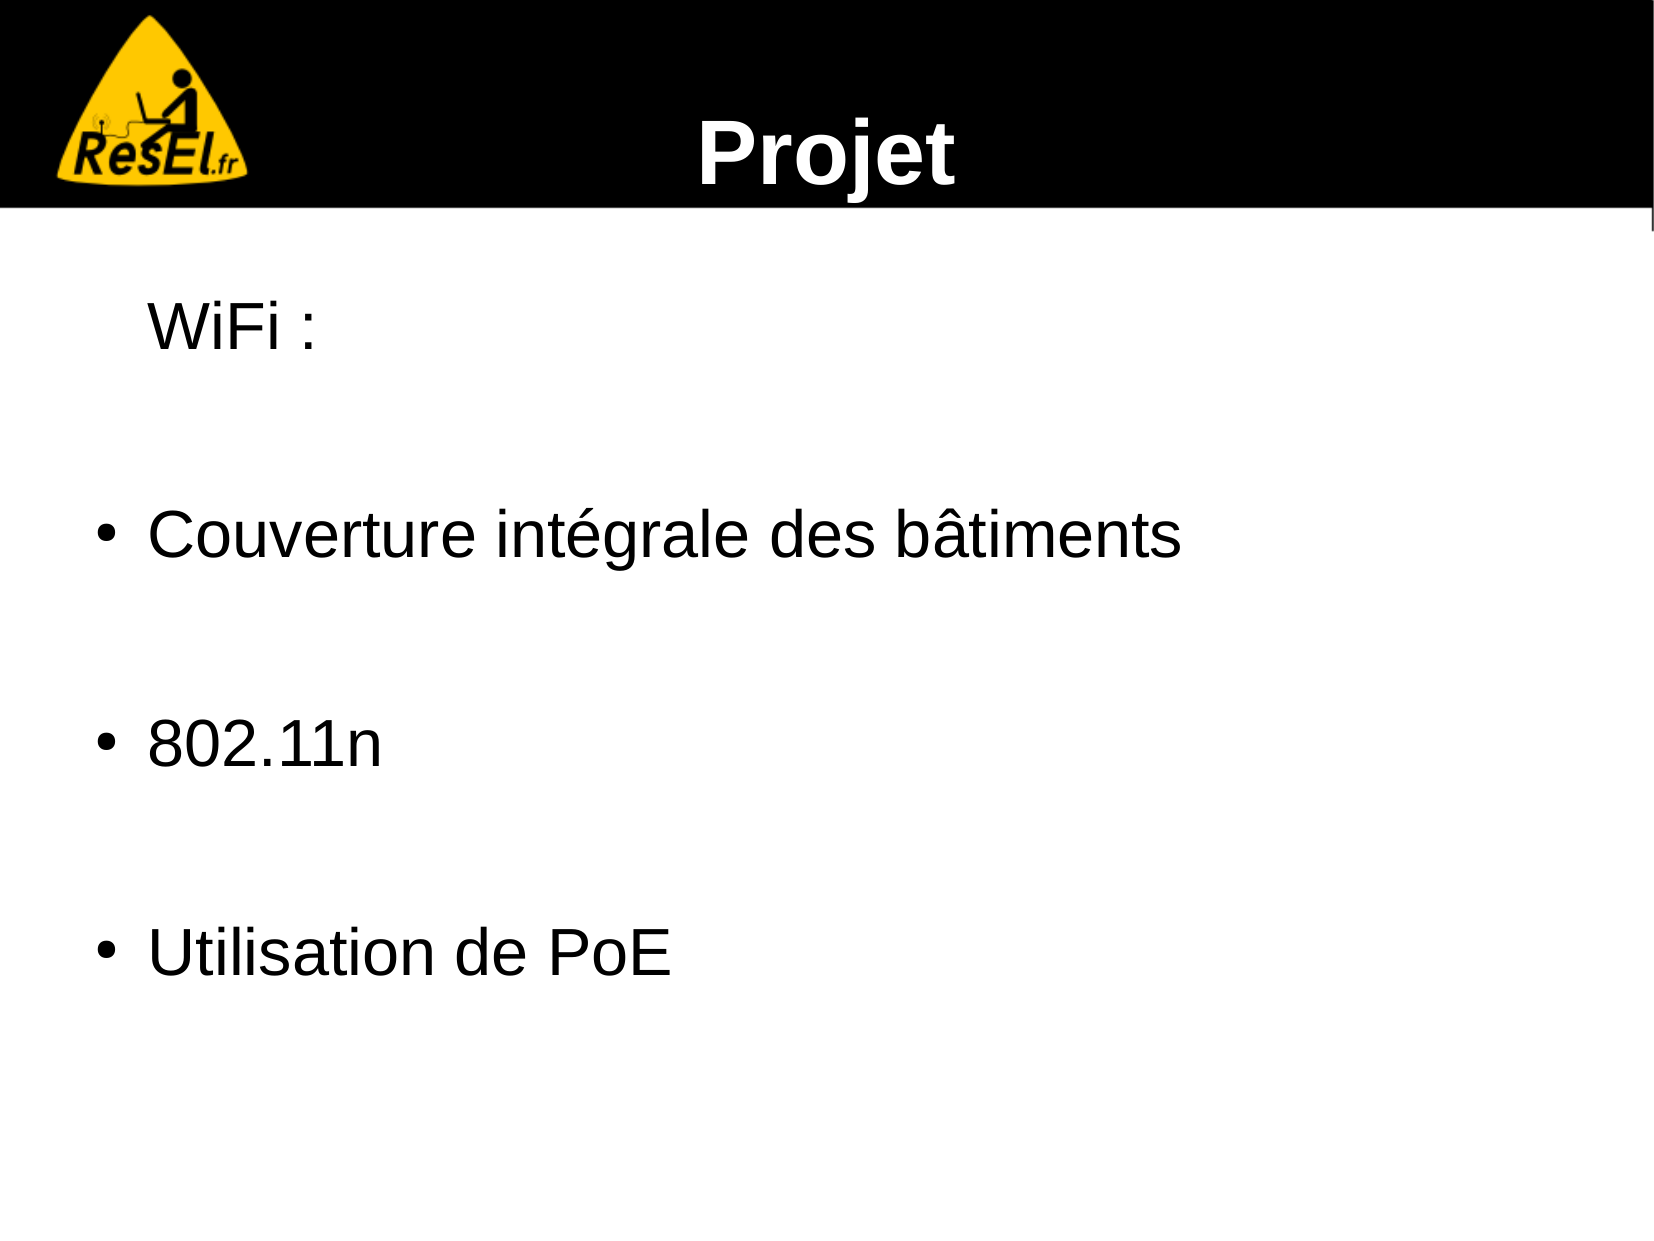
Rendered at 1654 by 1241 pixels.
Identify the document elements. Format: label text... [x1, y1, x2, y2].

picture [0, 0, 1654, 1241]
title Projet [82, 49, 1571, 257]
list WiFi : Couverture intégrale des bâtiments 802.11n Utilisation de PoE [76, 288, 1565, 1093]
